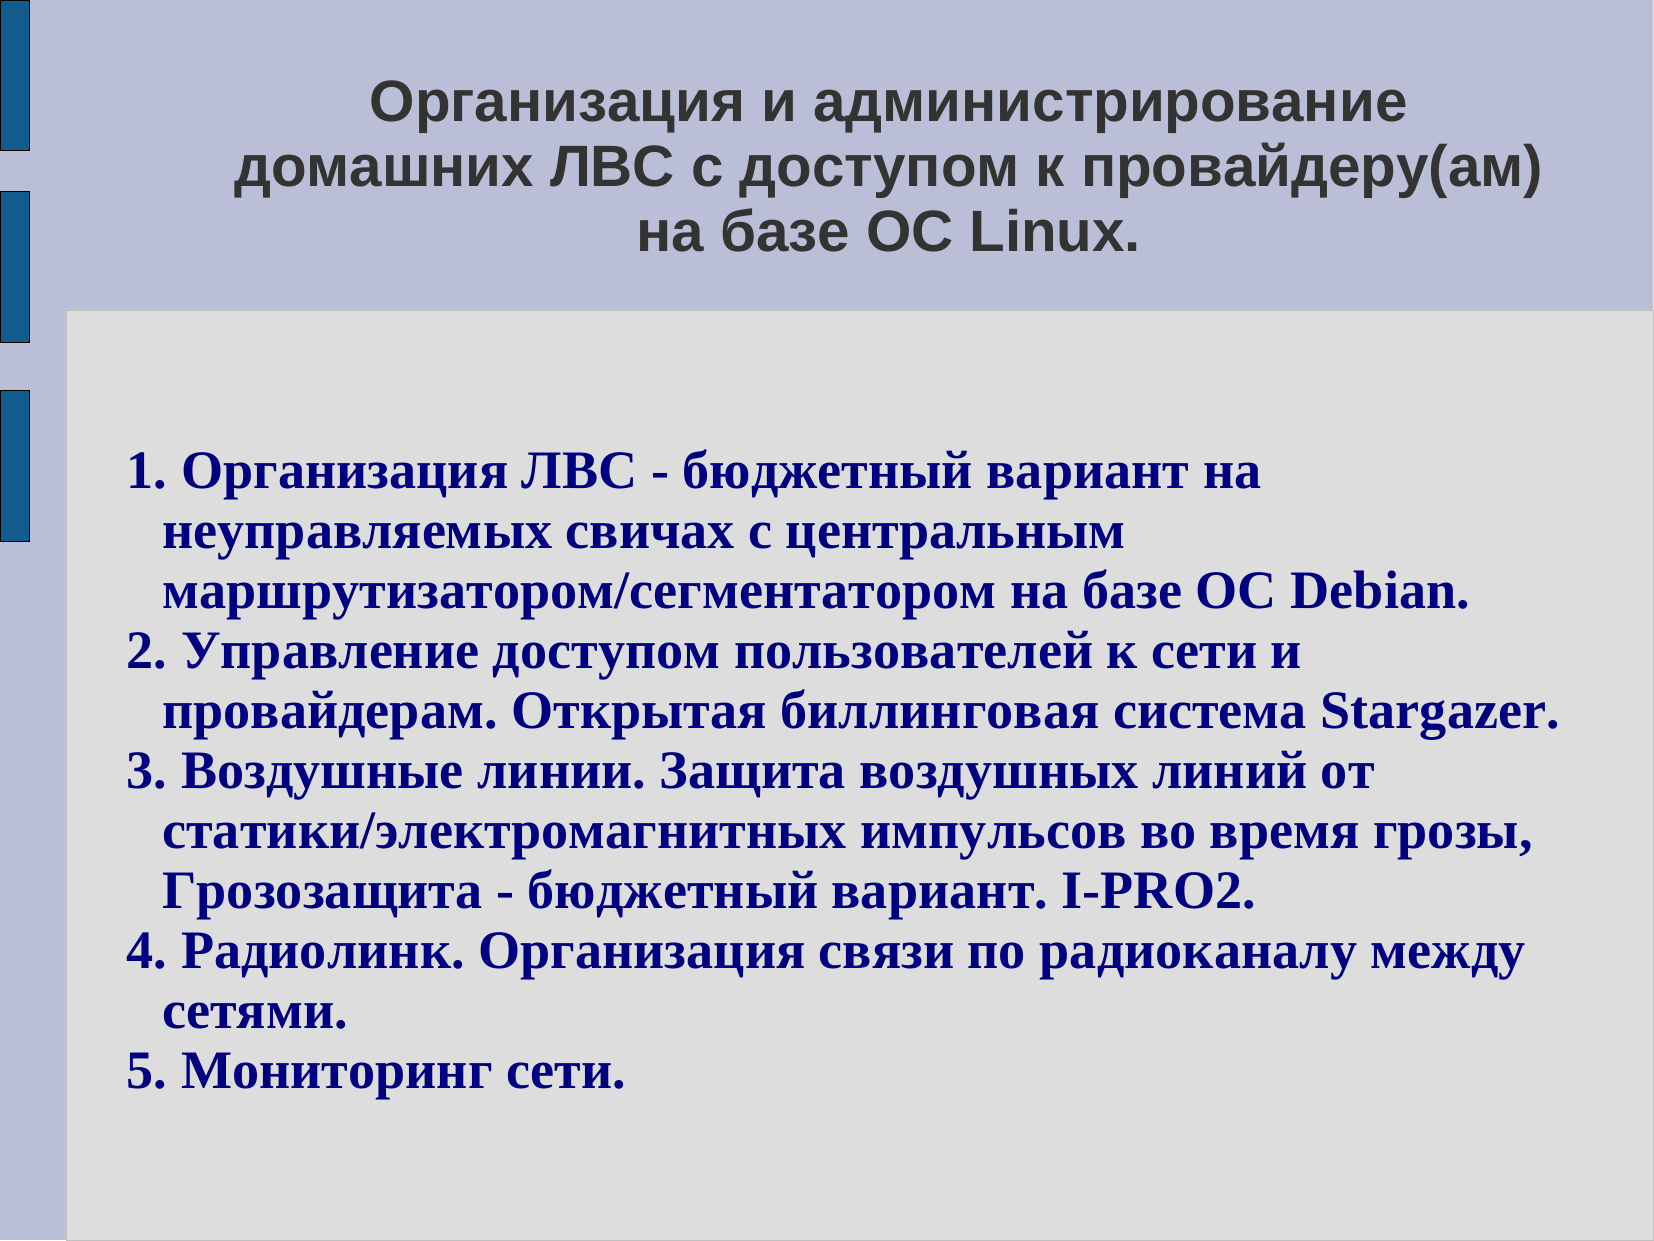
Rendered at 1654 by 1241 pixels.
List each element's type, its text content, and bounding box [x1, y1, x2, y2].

title Организация и администрирование домашних ЛВС с доступом к провайдеру(ам) на базе ОС Linux. [231, 57, 1547, 276]
subtitle 1. Организация ЛВС - бюджетный вариант на неуправляемых свичах с центральным маршрутизатором/сегментатором на базе ОС Debian. 2. Управление доступом пользователей к сети и провайдерам. Открытая биллинговая система Stargazer. 3. Воздушные линии. Защита воздушных линий от статики/электромагнитных импульсов во время грозы, Грозозащита - бюджетный вариант. I-PRO2. 4. Радиолинк. Организация связи по радиоканалу между сетями. 5. Мониторинг сети. [91, 421, 1587, 1119]
